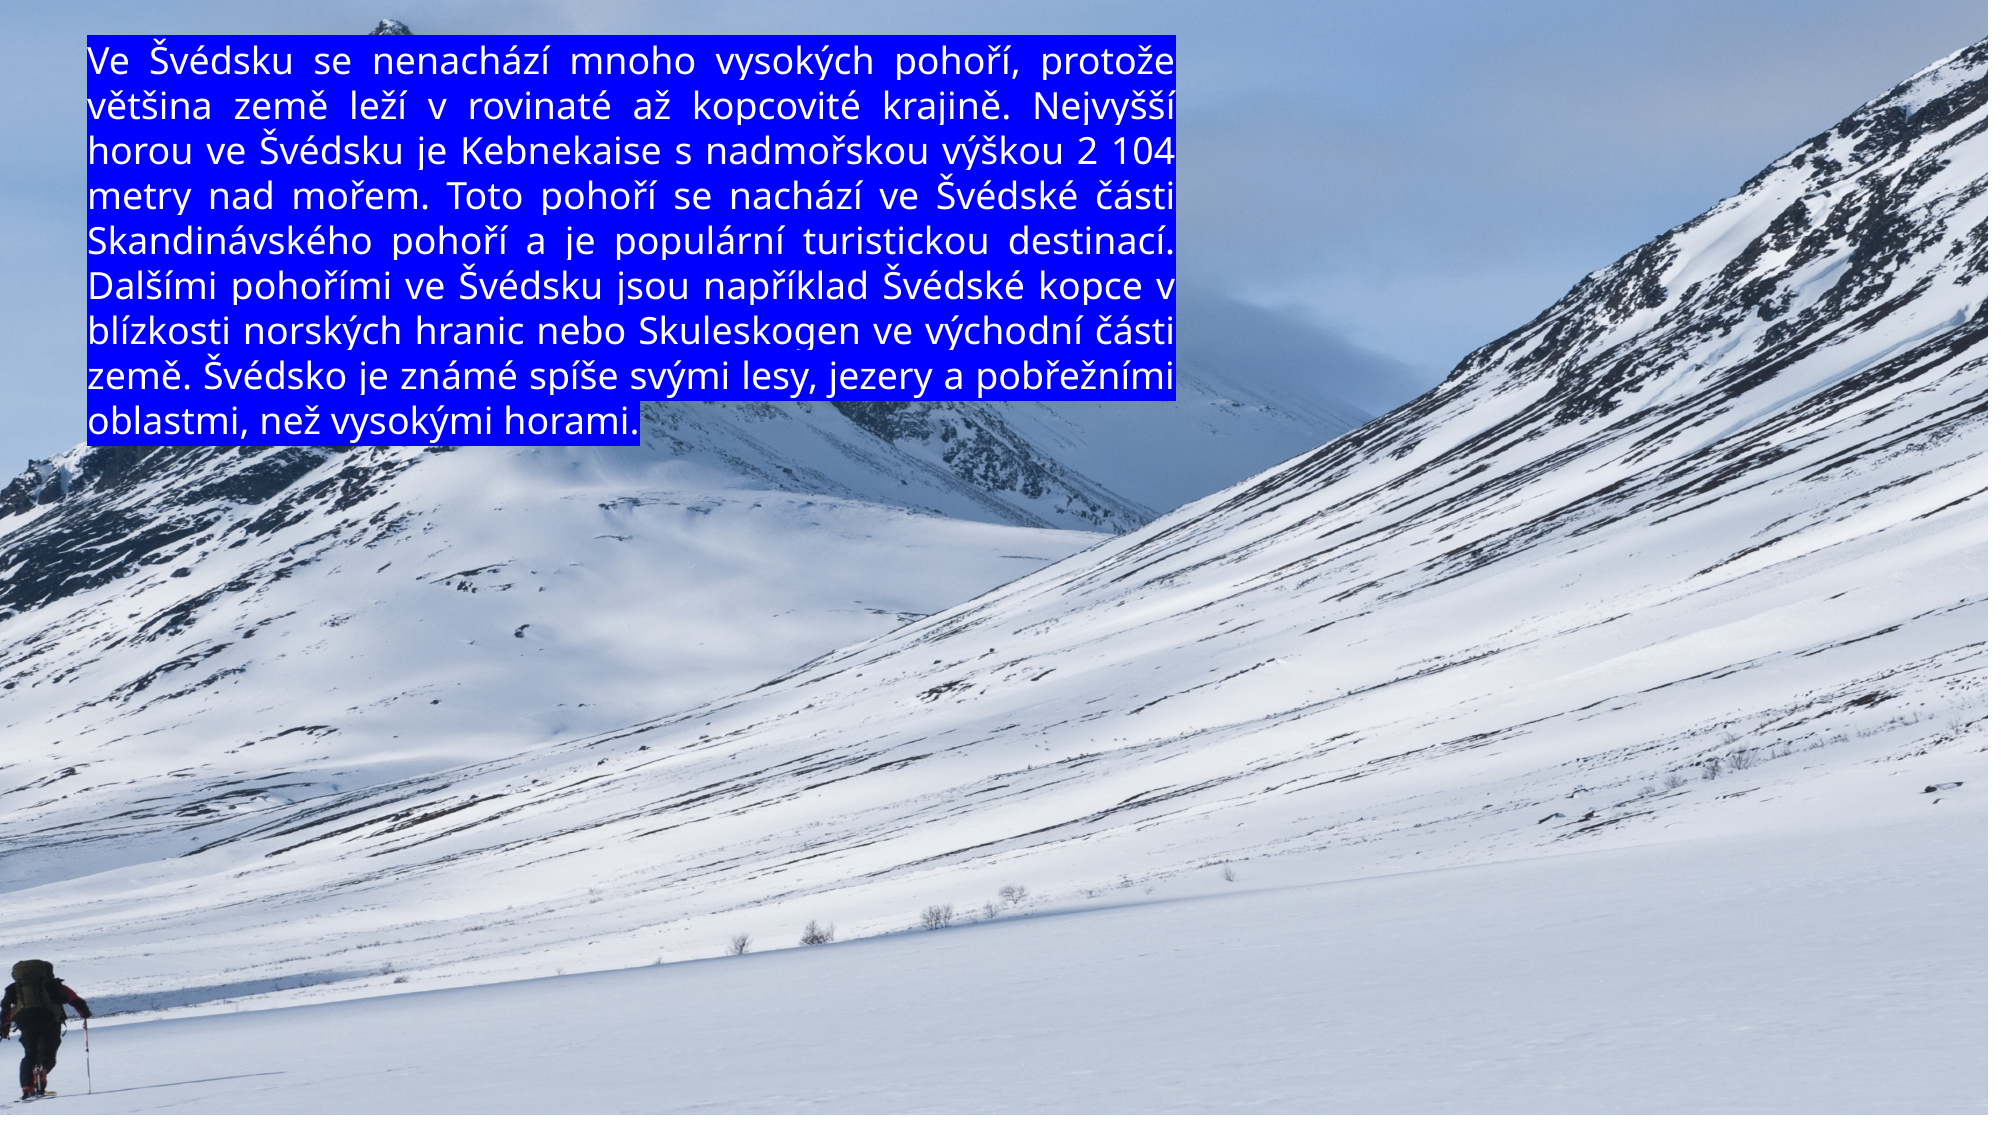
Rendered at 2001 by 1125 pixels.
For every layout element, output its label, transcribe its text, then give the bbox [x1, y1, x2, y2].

text_box Ve Švédsku se nenachází mnoho vysokých pohoří, protože většina země leží v rovinaté až kopcovité krajině. Nejvyšší horou ve Švédsku je Kebnekaise s nadmořskou výškou 2 104 metry nad mořem. Toto pohoří se nachází ve Švédské části Skandinávského pohoří a je populární turistickou destinací. Dalšími pohořími ve Švédsku jsou například Švédské kopce v blízkosti norských hranic nebo Skuleskogen ve východní části země. Švédsko je známé spíše svými lesy, jezery a pobřežními oblastmi, než vysokými horami. [72, 29, 1199, 318]
picture [0, 0, 1988, 1115]
